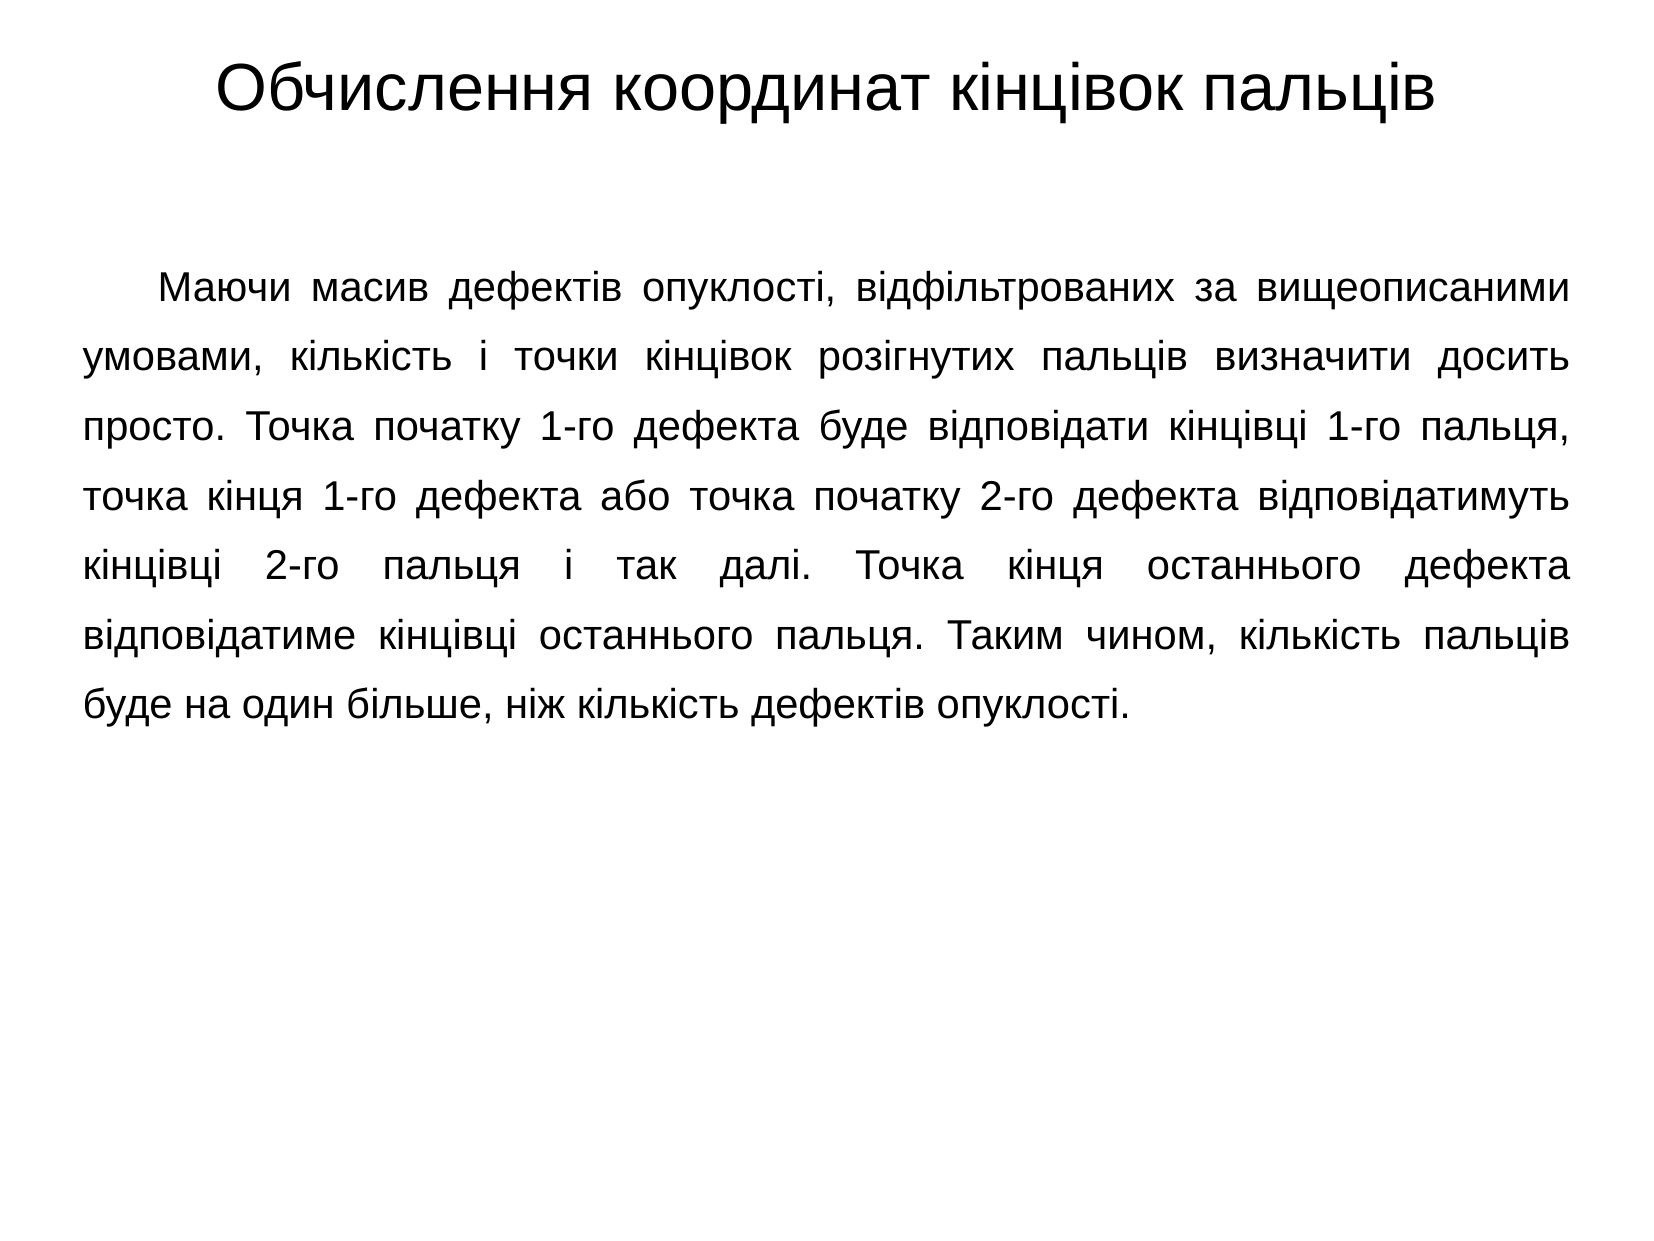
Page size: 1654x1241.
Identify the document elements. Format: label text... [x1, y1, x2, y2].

list Маючи масив дефектів опуклості, відфільтрованих за вищеописаними умовами, кількість і точки кінцівок розігнутих пальців визначити досить просто. Точка початку 1-го дефекта буде відповідати кінцівці 1-го пальця, точка кінця 1-го дефекта або точка початку 2-го дефекта відповідатимуть кінцівці 2-го пальця і так далі. Точка кінця останнього дефекта відповідатиме кінцівці останнього пальця. Таким чином, кількість пальців буде на один більше, ніж кількість дефектів опуклості. [82, 240, 1571, 1216]
title Обчислення координат кінцівок пальців [82, 49, 1571, 240]
